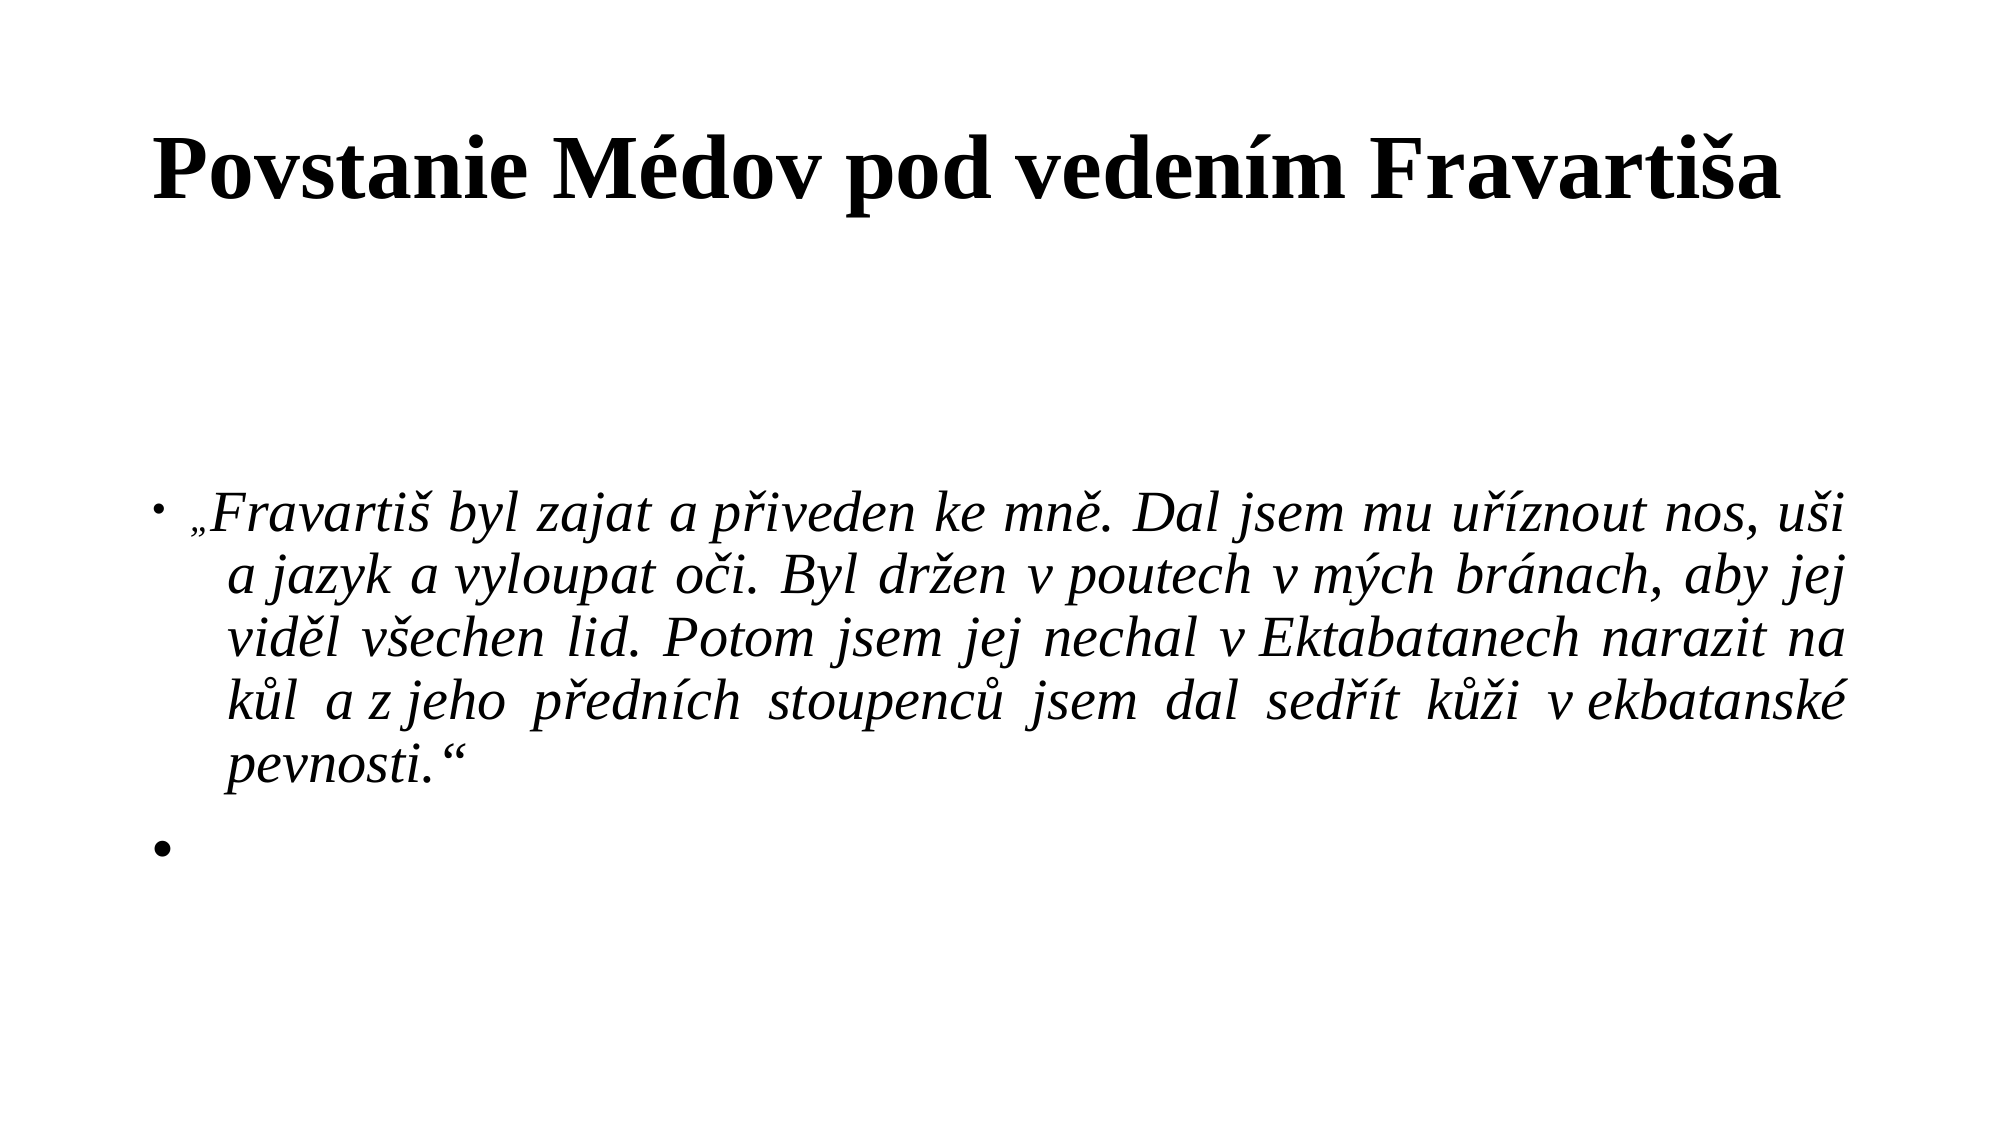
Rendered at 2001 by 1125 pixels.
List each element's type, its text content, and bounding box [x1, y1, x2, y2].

title Povstanie Médov pod vedením Fravartiša [137, 59, 1863, 278]
list „Fravartiš byl zajat a přiveden ke mně. Dal jsem mu uříznout nos, uši a jazyk a vyloupat oči. Byl držen v poutech v mých bránach, aby jej viděl všechen lid. Potom jsem jej nechal v Ektabatanech narazit na kůl a z jeho předních stoupenců jsem dal sedřít kůži v ekbatanské pevnosti.“ [137, 473, 1863, 1125]
